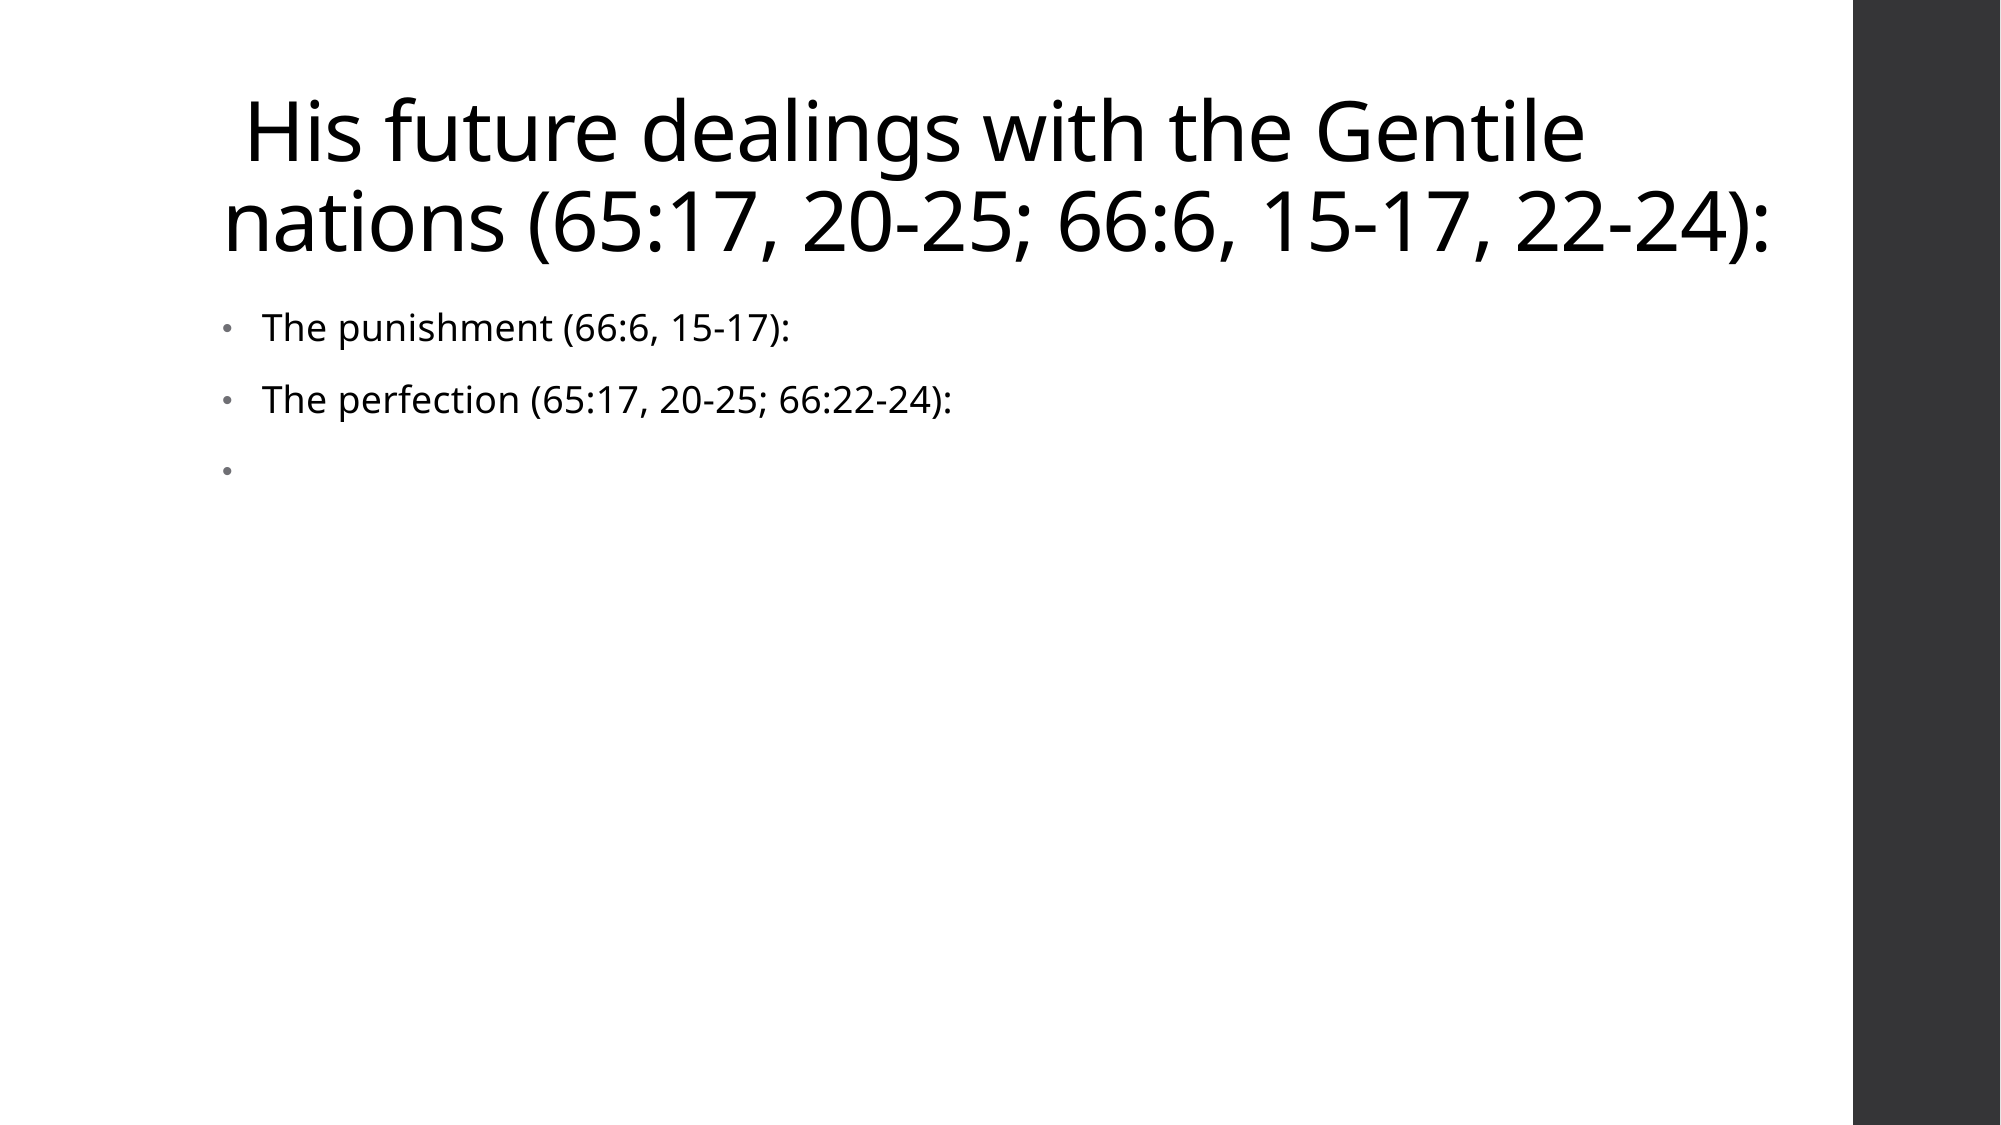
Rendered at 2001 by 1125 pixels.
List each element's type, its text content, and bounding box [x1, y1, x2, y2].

list The punishment (66:6, 15-17): The perfection (65:17, 20-25; 66:22-24): [206, 299, 1617, 1014]
title His future dealings with the Gentile nations (65:17, 20-25; 66:6, 15-17, 22-24): [206, 60, 1797, 278]
